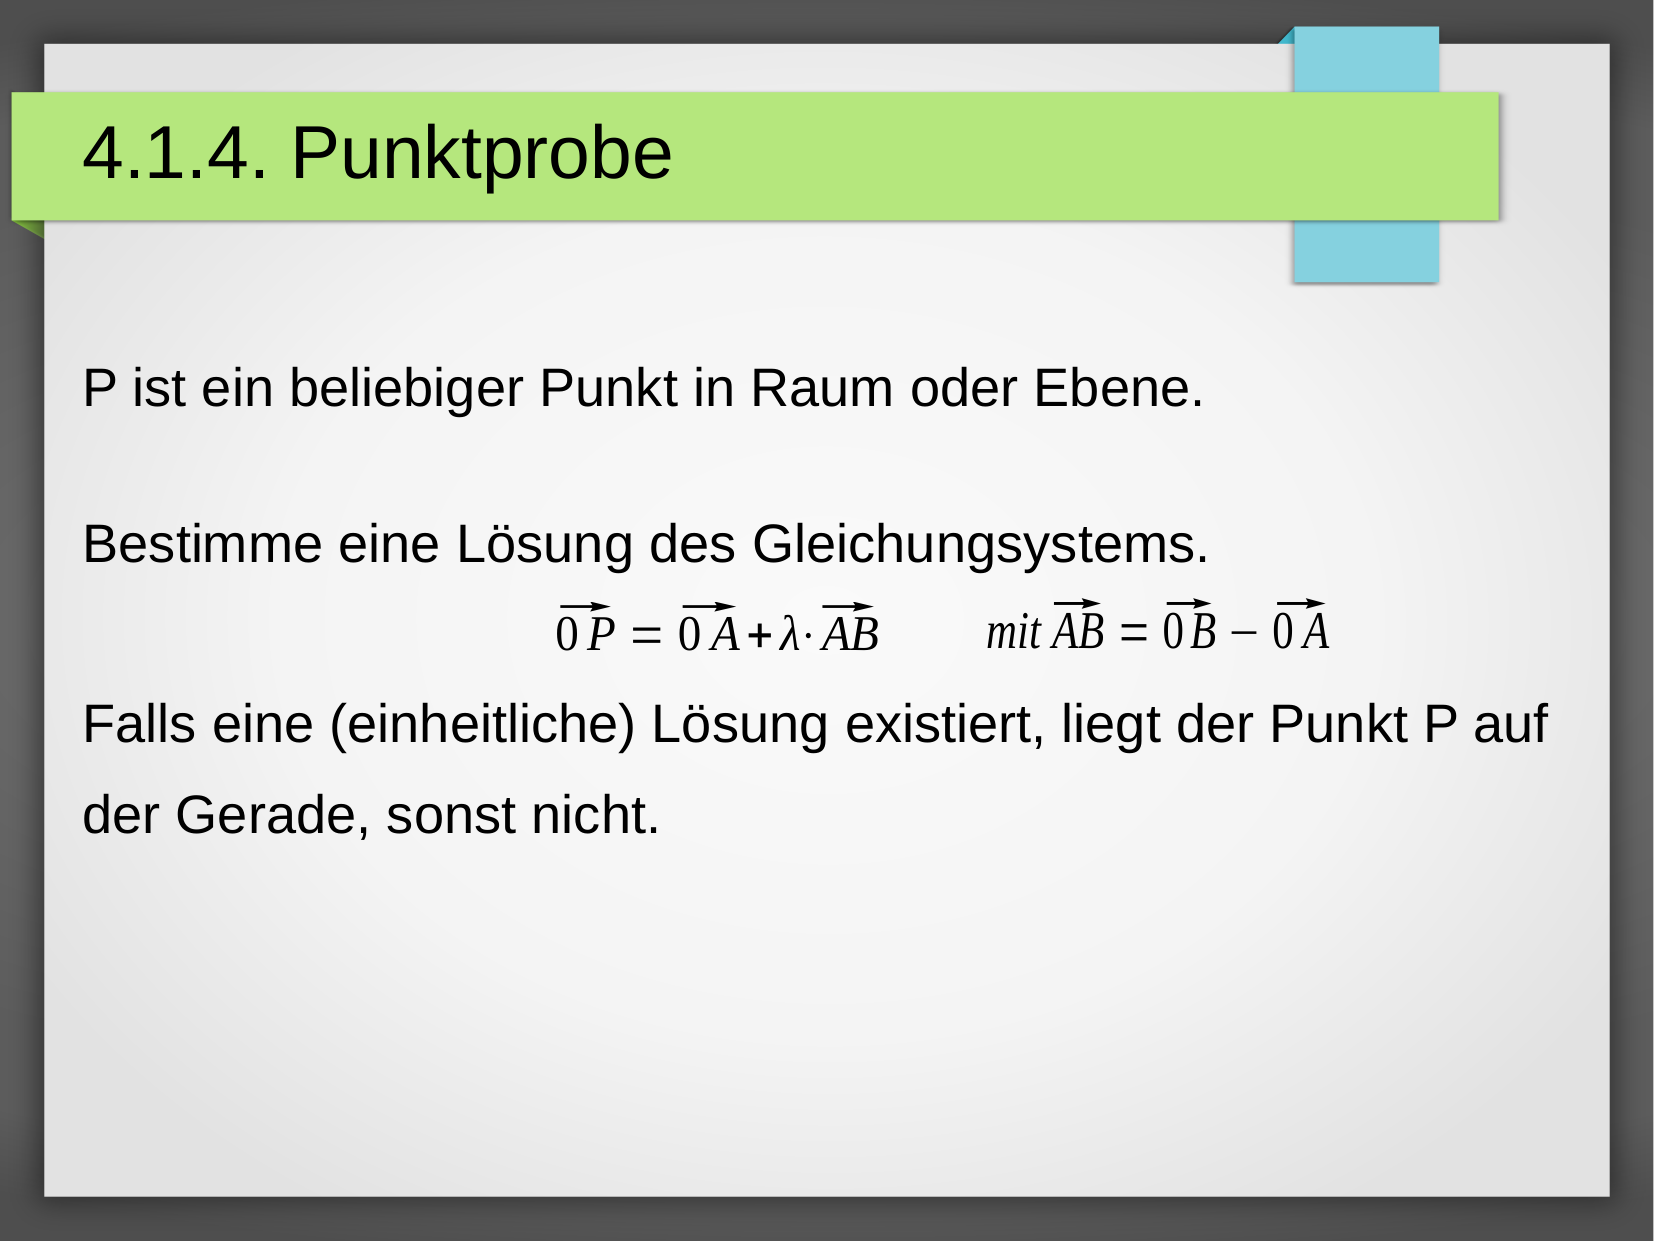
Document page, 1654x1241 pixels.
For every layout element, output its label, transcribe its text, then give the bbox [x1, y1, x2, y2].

chart [549, 602, 887, 662]
picture [0, 0, 1654, 1241]
title 4.1.4. Punktprobe [82, 94, 1264, 213]
list P ist ein beliebiger Punkt in Raum oder Ebene. Bestimme eine Lösung des Gleichungsystems. Falls eine (einheitliche) Lösung existiert, liegt der Punkt P auf der Gerade, sonst nicht. [82, 354, 1571, 885]
chart [980, 598, 1338, 662]
